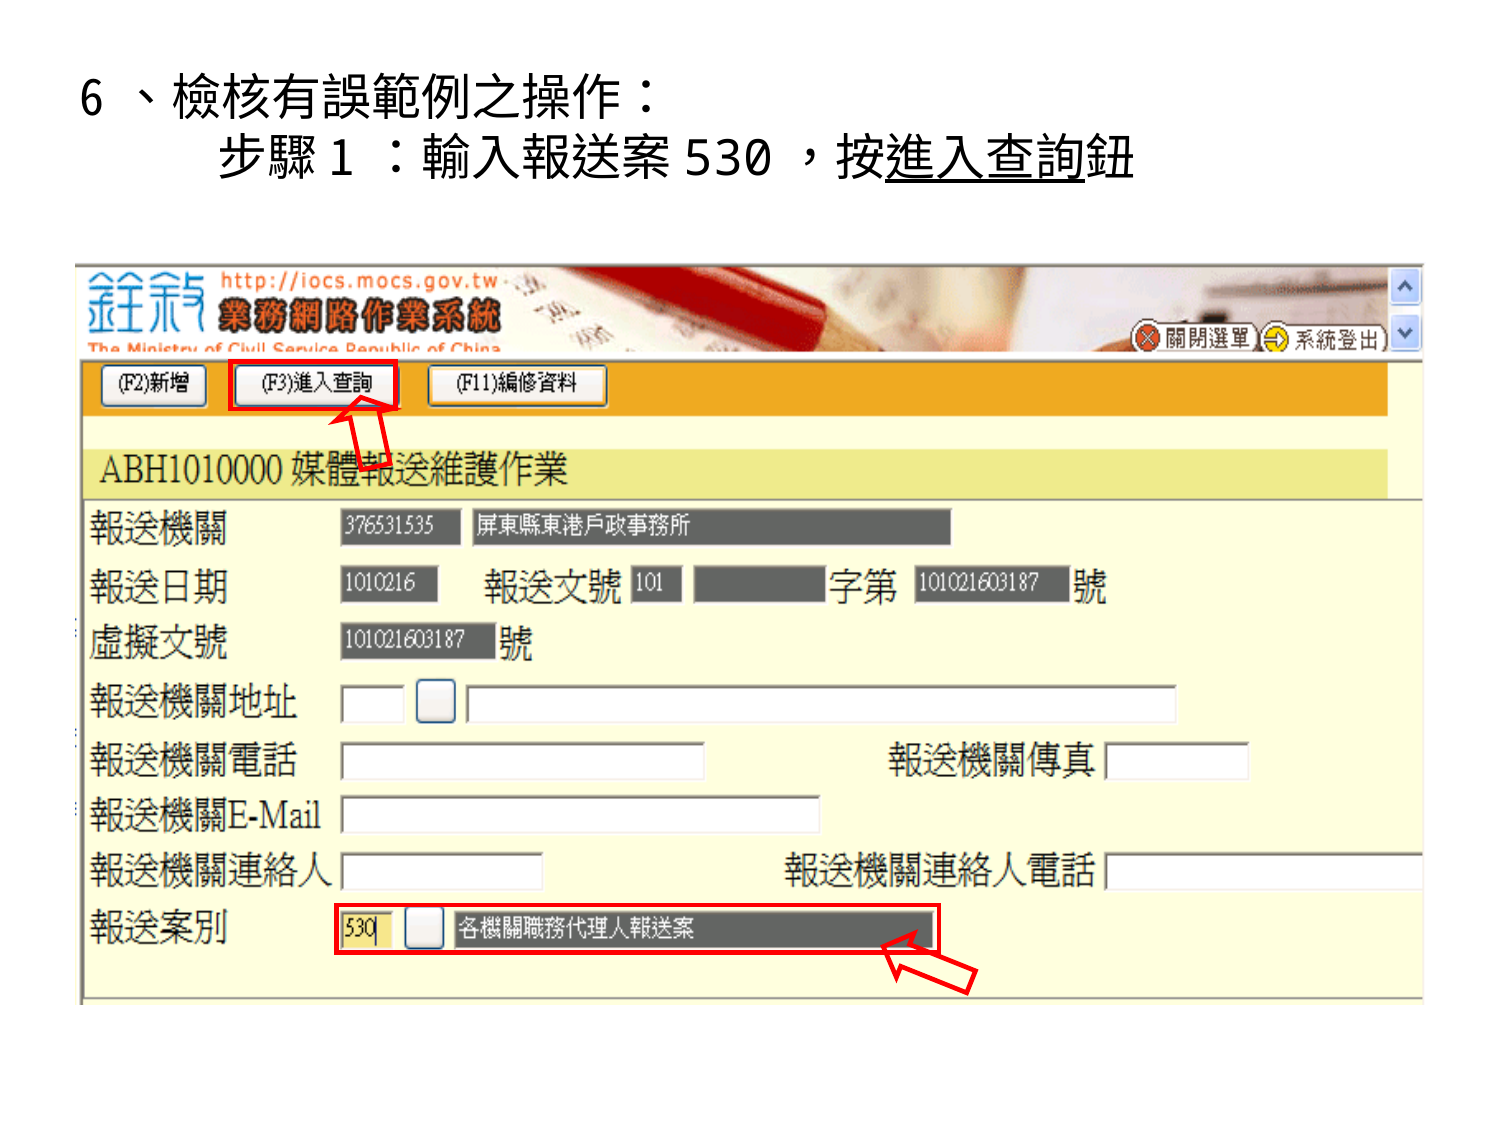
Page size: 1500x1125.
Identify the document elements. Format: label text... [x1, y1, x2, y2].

picture [75, 262, 1426, 1005]
text_box [230, 361, 396, 470]
title 6、檢核有誤範例之操作： 步驟1：輸入報送案530，按進入查詢鈕 [64, 42, 1412, 209]
text_box [336, 904, 976, 993]
